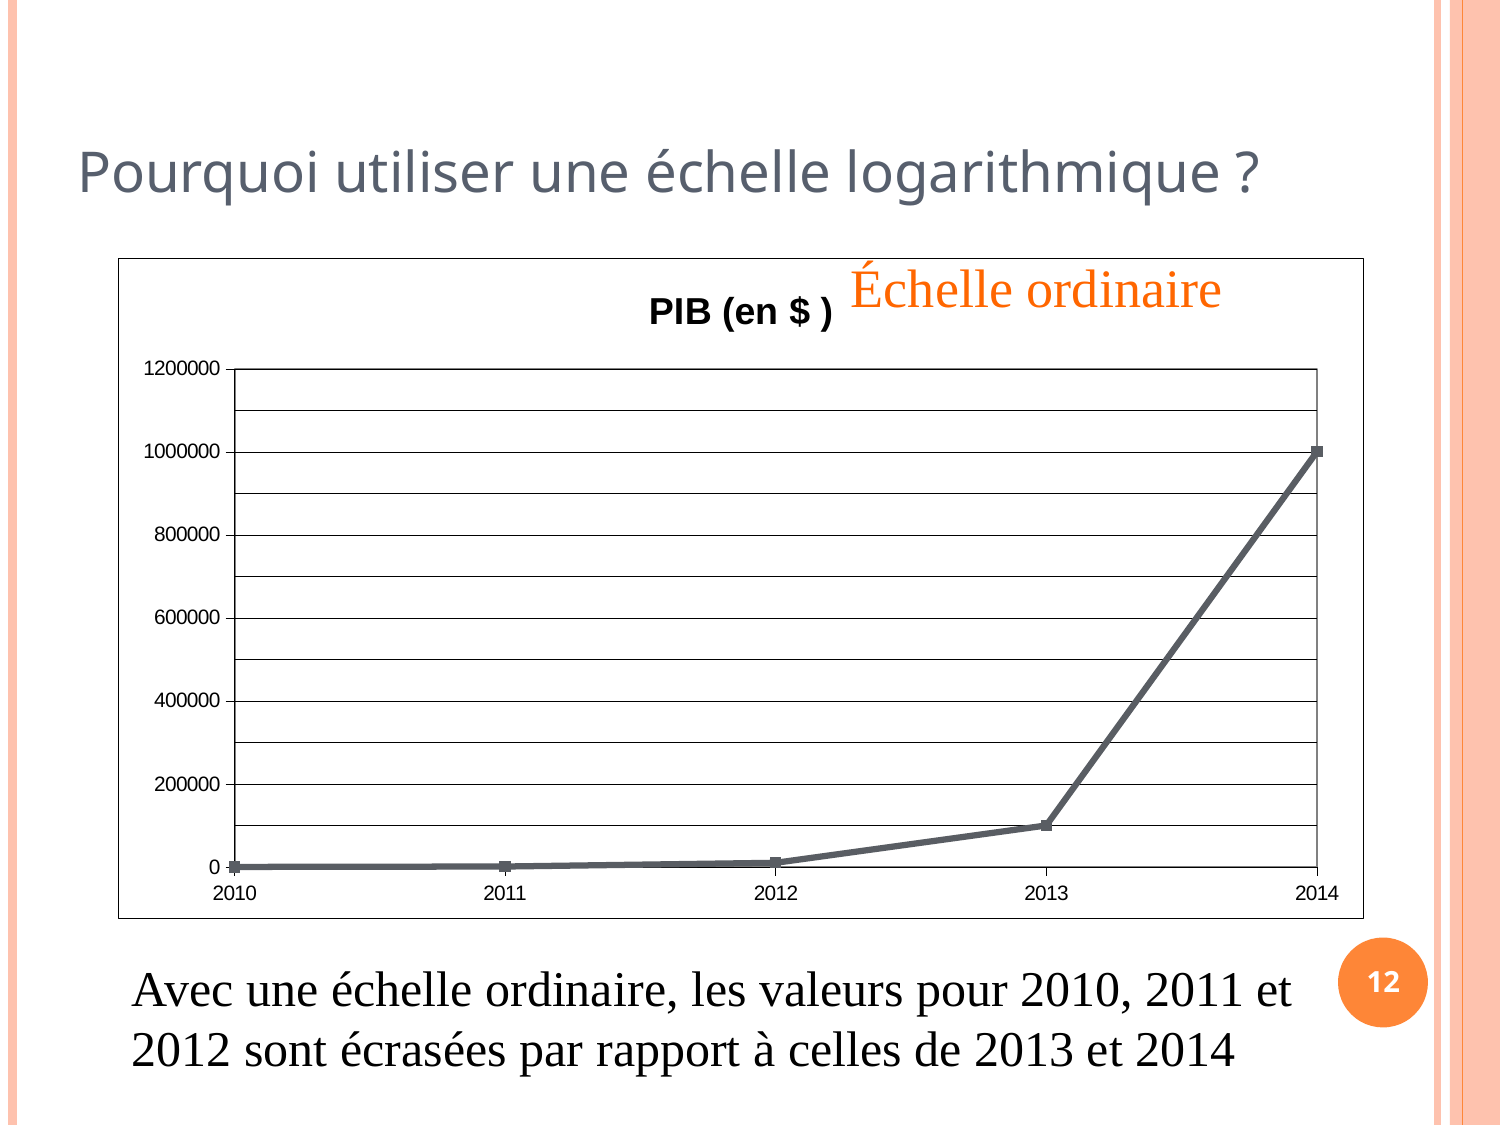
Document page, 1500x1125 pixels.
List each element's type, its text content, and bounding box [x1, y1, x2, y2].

chart [118, 257, 1364, 919]
text_box Avec une échelle ordinaire, les valeurs pour 2010, 2011 et 2012 sont écrasées par rapport à celles de 2013 et 2014 [117, 949, 1325, 1084]
text_box Pourquoi utiliser une échelle logarithmique ? [62, 37, 1450, 211]
text_box Échelle ordinaire [835, 246, 1124, 306]
text_box <numéro> [1333, 940, 1434, 1027]
